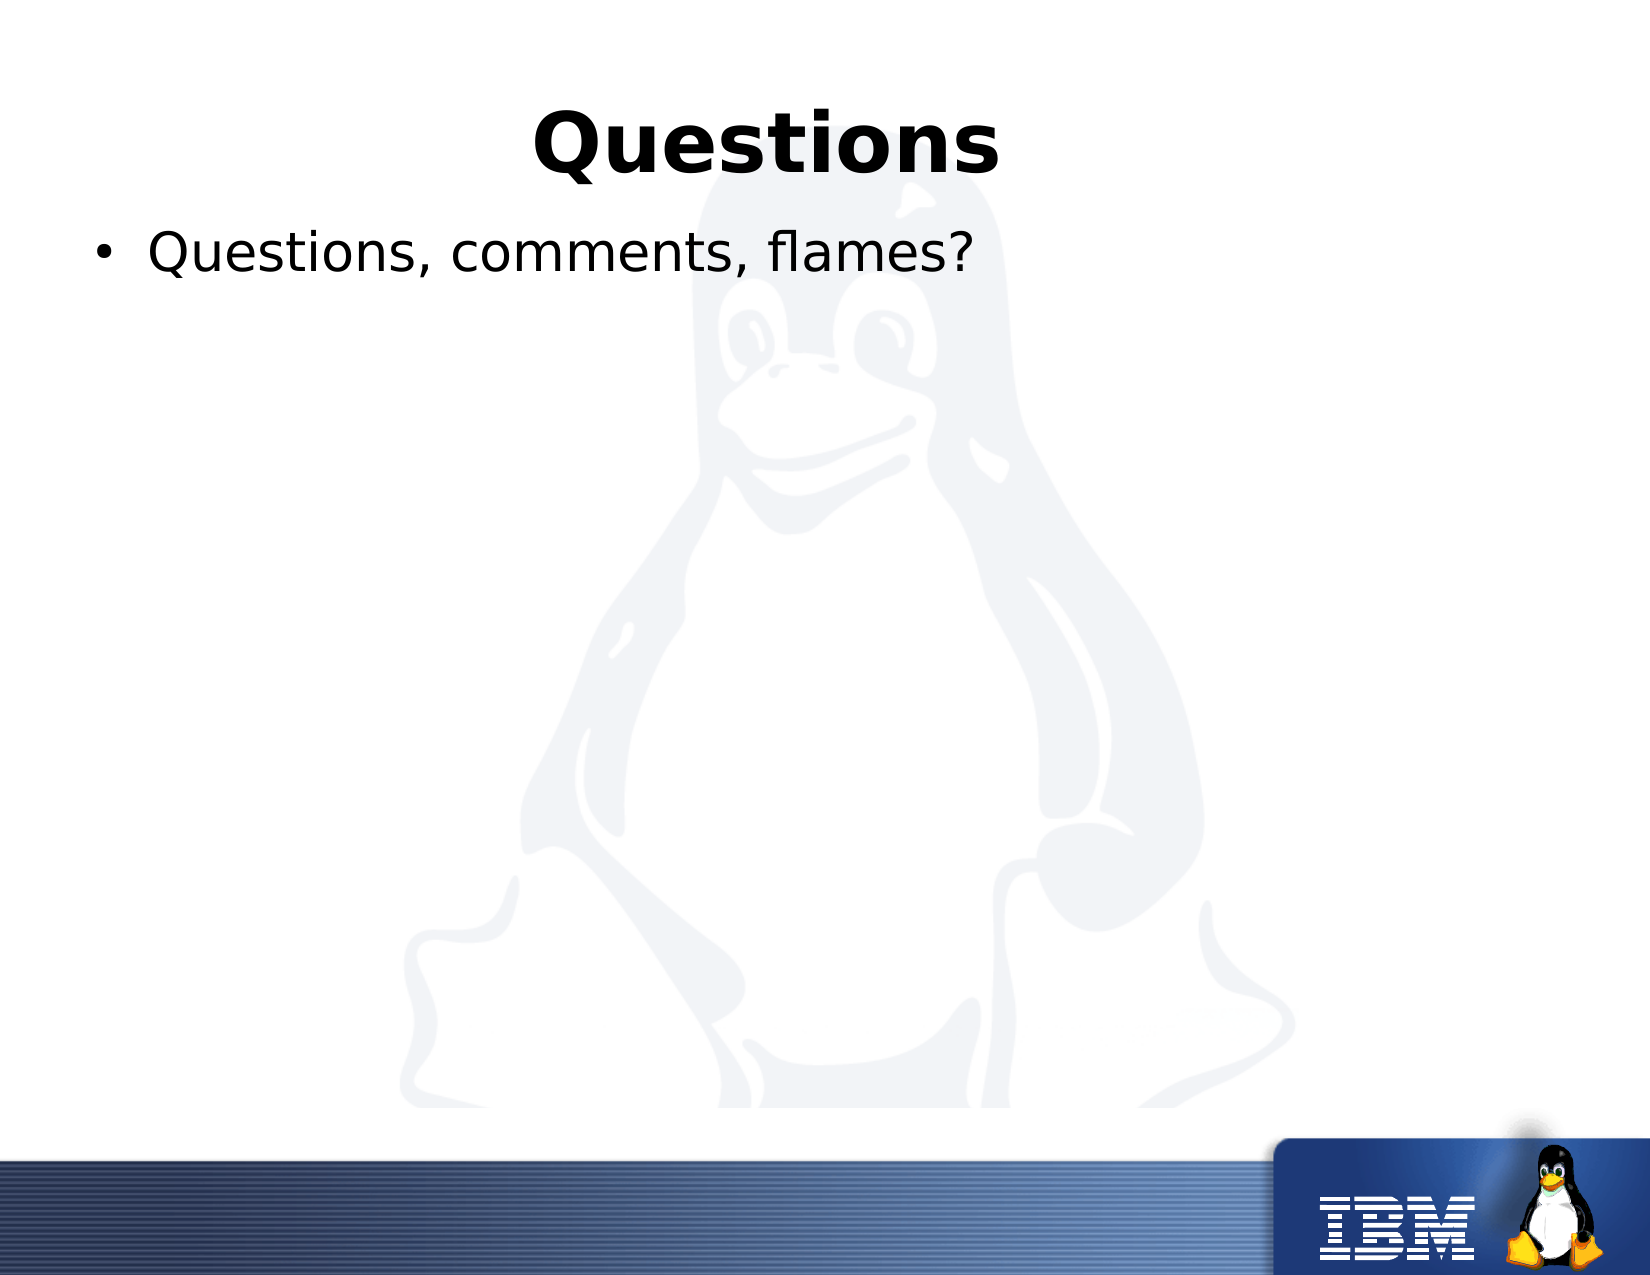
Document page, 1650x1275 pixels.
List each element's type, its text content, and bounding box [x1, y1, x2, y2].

list Questions, comments, flames? [76, 221, 1457, 1171]
title Questions [76, 76, 1457, 211]
